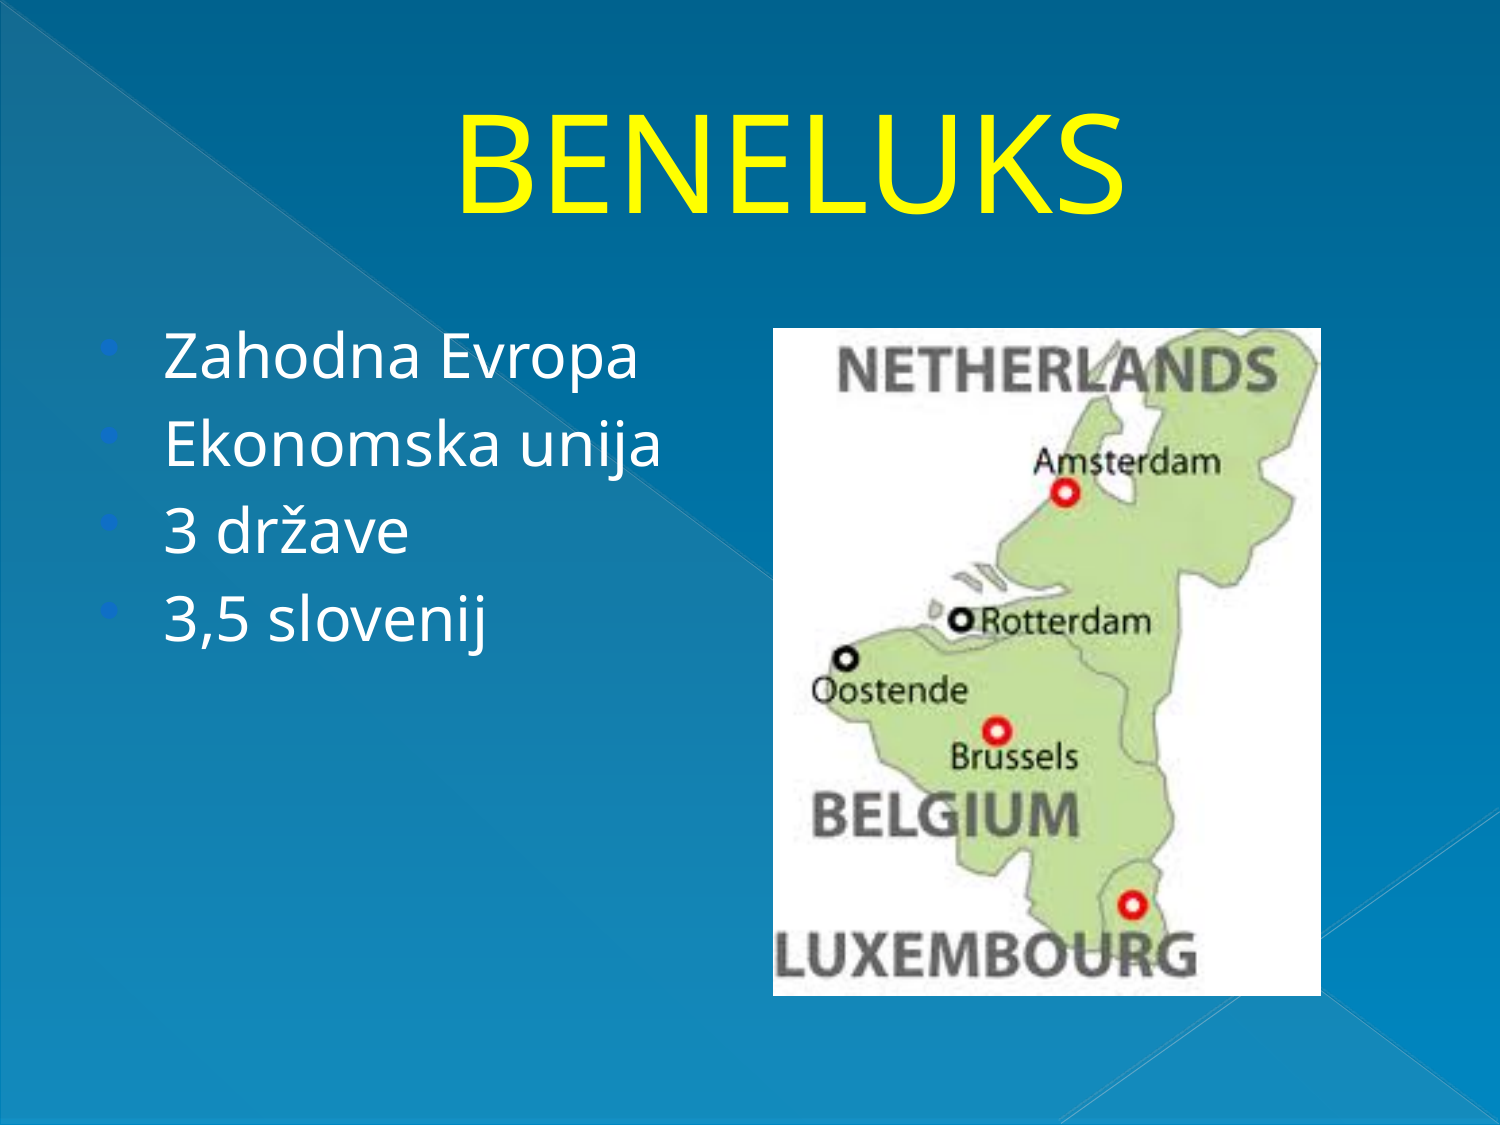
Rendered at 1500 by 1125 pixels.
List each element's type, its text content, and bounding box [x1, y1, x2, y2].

title BENELUKS [75, 43, 1425, 274]
list Zahodna Evropa Ekonomska unija 3 države 3,5 slovenij [75, 308, 1425, 1059]
picture [773, 329, 1321, 997]
